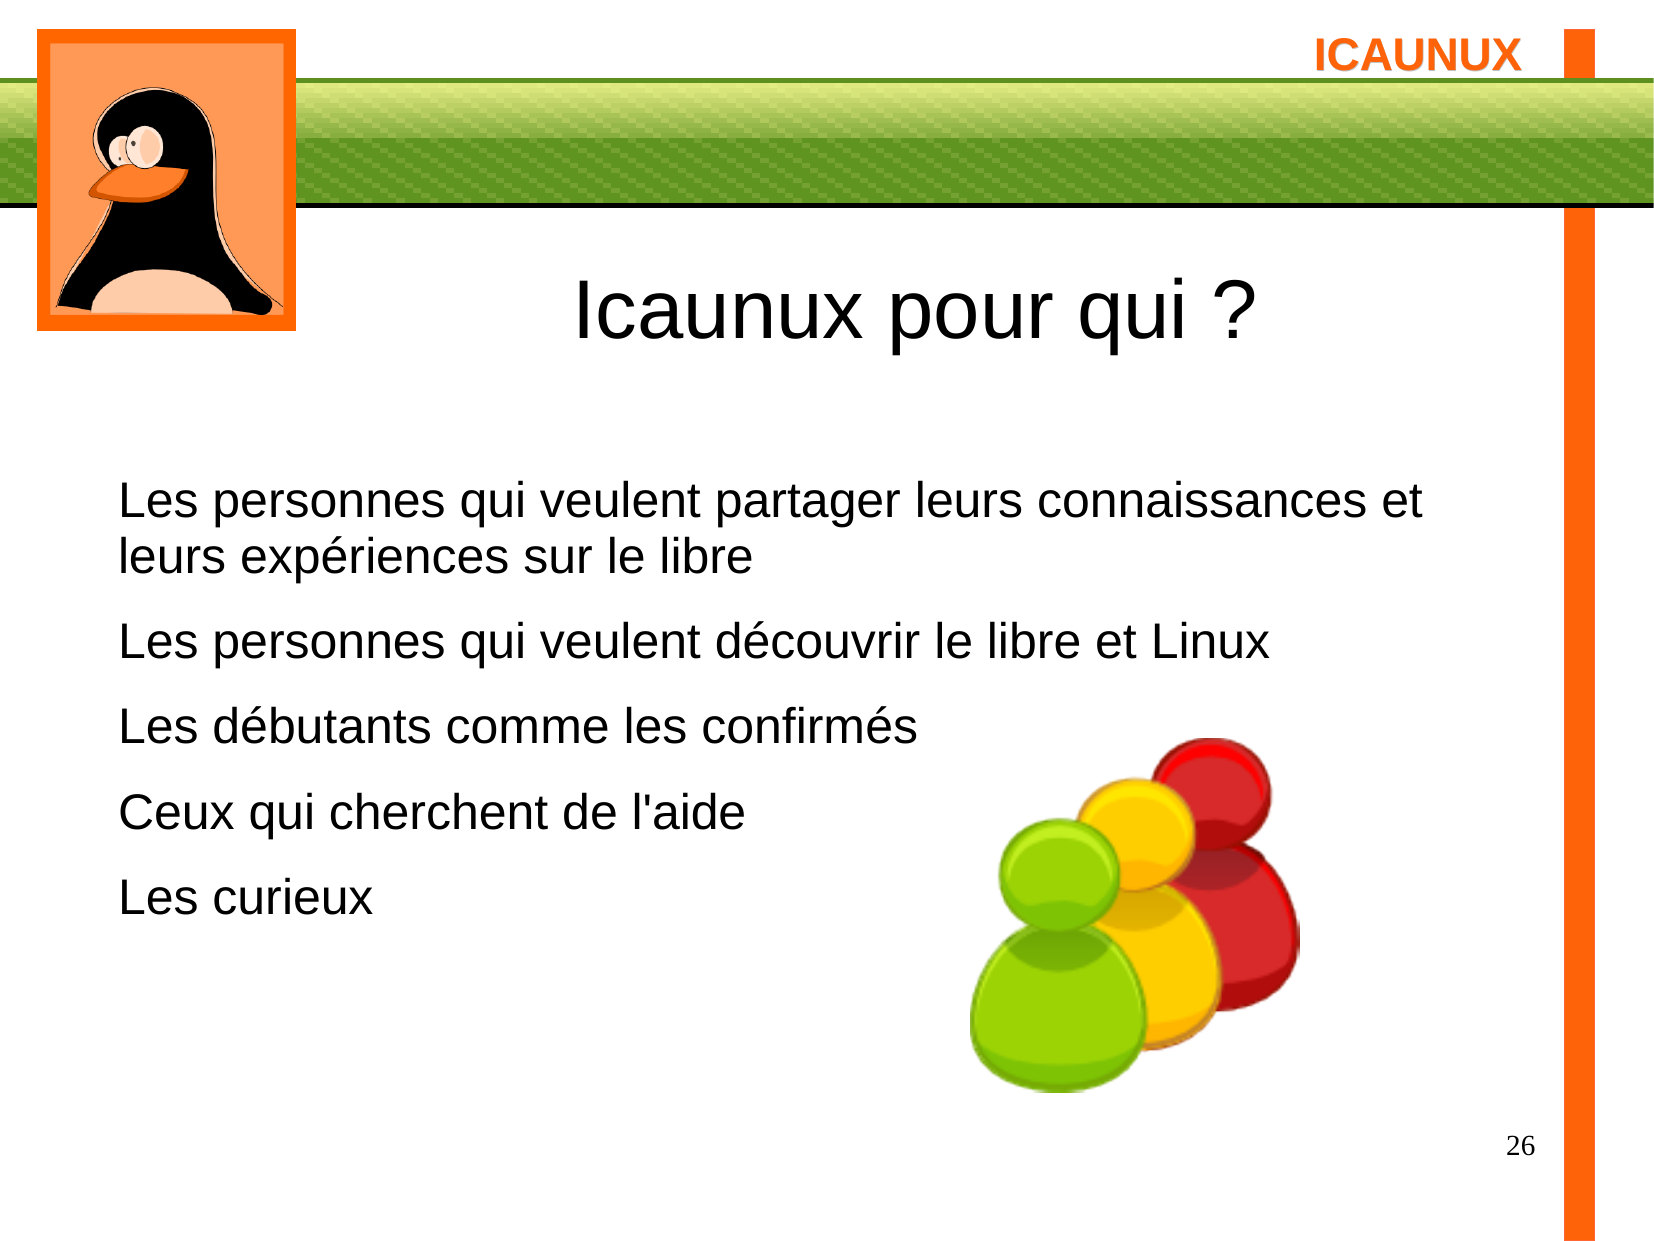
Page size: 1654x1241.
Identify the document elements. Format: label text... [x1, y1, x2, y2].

title Icaunux pour qui ? [324, 235, 1506, 384]
list Les personnes qui veulent partager leurs connaissances et leurs expériences sur le libre Les personnes qui veulent découvrir le libre et Linux Les débutants comme les confirmés Ceux qui cherchent de l'aide Les curieux [118, 472, 1542, 1109]
picture [970, 738, 1300, 1094]
picture [0, 29, 1654, 331]
